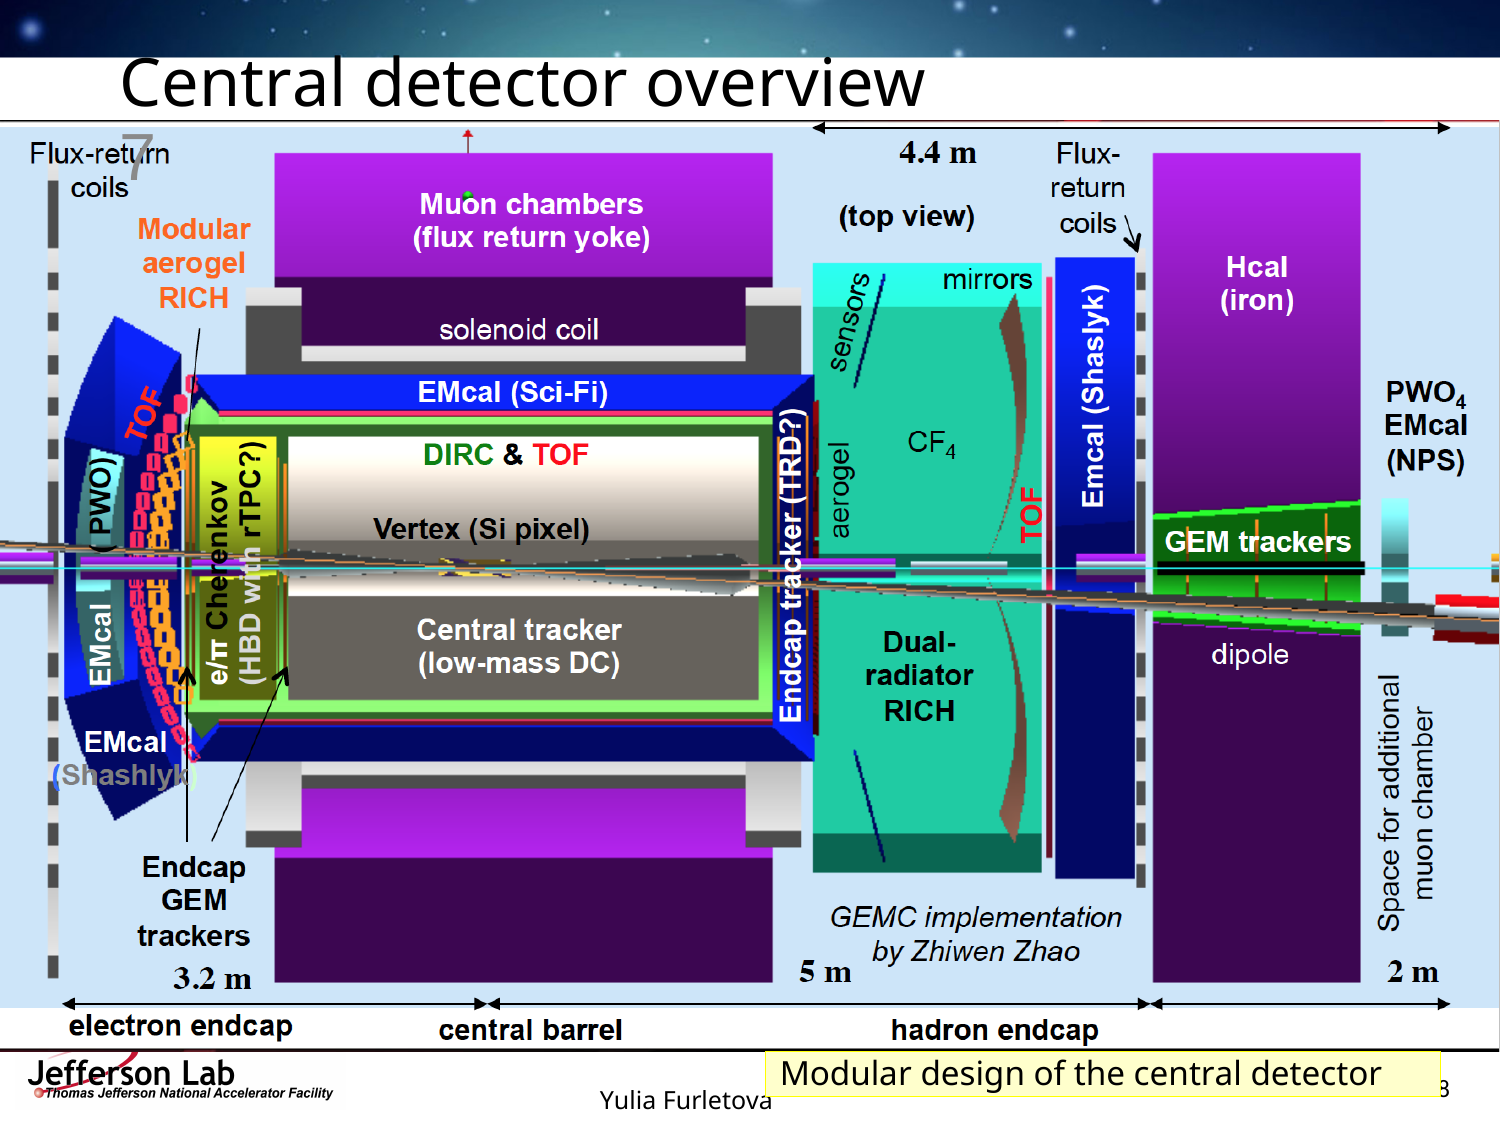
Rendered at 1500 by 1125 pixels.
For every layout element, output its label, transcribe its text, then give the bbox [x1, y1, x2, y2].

text_box Central detector overview 7 [105, 39, 1276, 240]
text_box Yulia Furletova [585, 1080, 789, 1123]
picture [0, 0, 1500, 1125]
text_box Modular design of the central detector [765, 1051, 1441, 1097]
